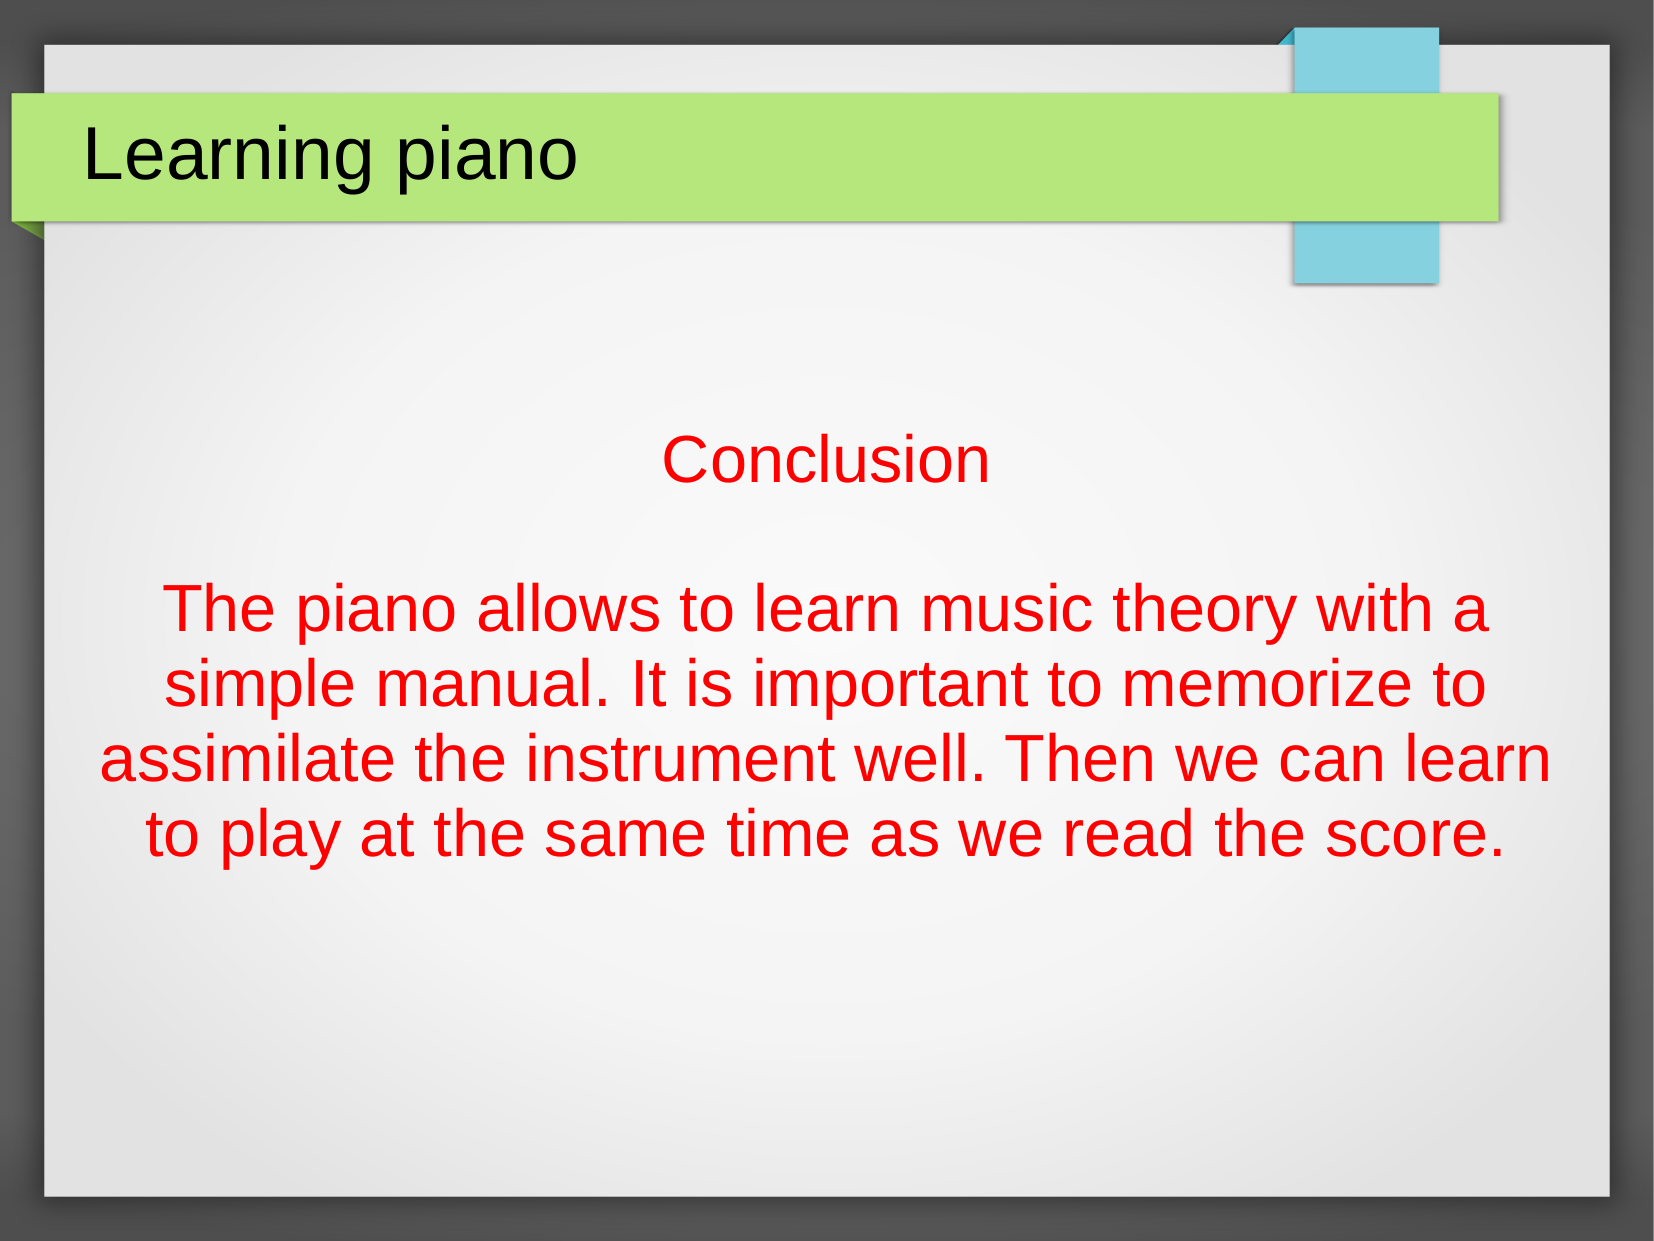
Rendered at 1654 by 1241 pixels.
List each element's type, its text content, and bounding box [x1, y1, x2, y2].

title Learning piano [82, 94, 1264, 213]
subtitle Conclusion The piano allows to learn music theory with a simple manual. It is important to memorize to assimilate the instrument well. Then we can learn to play at the same time as we read the score. [82, 236, 1571, 1206]
picture [0, 0, 1654, 1241]
